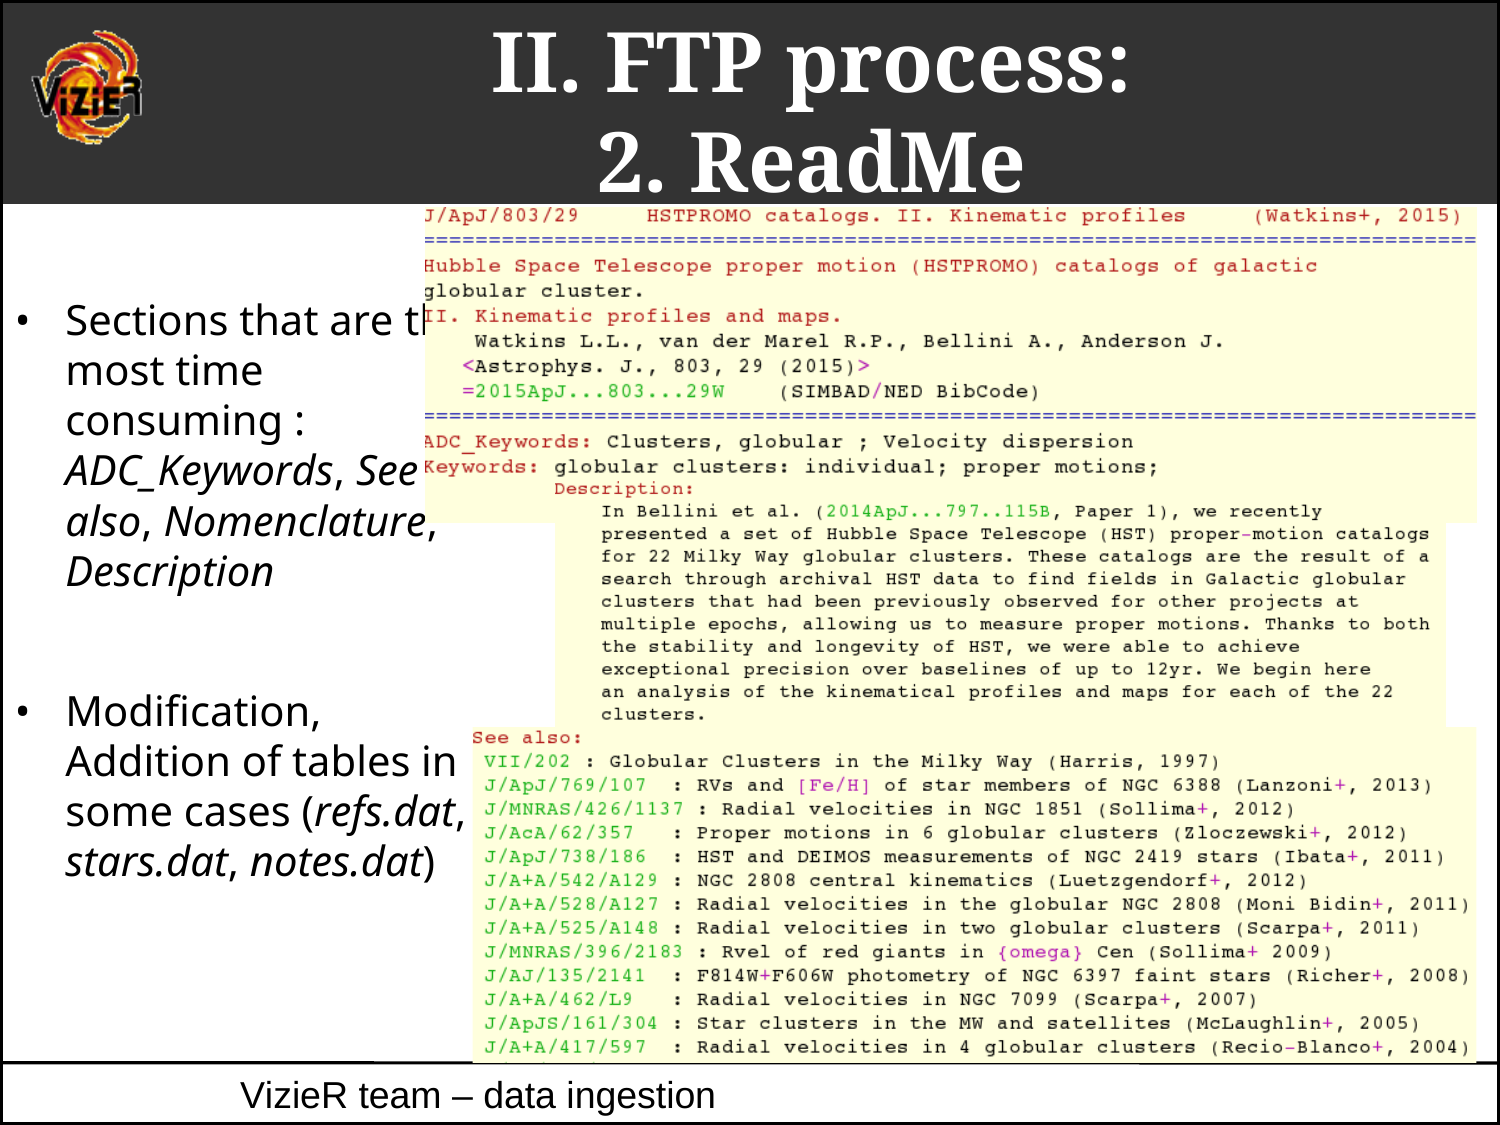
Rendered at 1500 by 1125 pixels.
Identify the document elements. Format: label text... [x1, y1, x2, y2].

title II. FTP process: 2. ReadMe [147, 1, 1477, 212]
list Sections that are the most time consuming : ADC_Keywords, See also, Nomenclature, Description Modification, Addition of tables in some cases (refs.dat, stars.dat, notes.dat)‏ [0, 212, 485, 1039]
picture [29, 29, 147, 148]
picture [425, 207, 1477, 1063]
